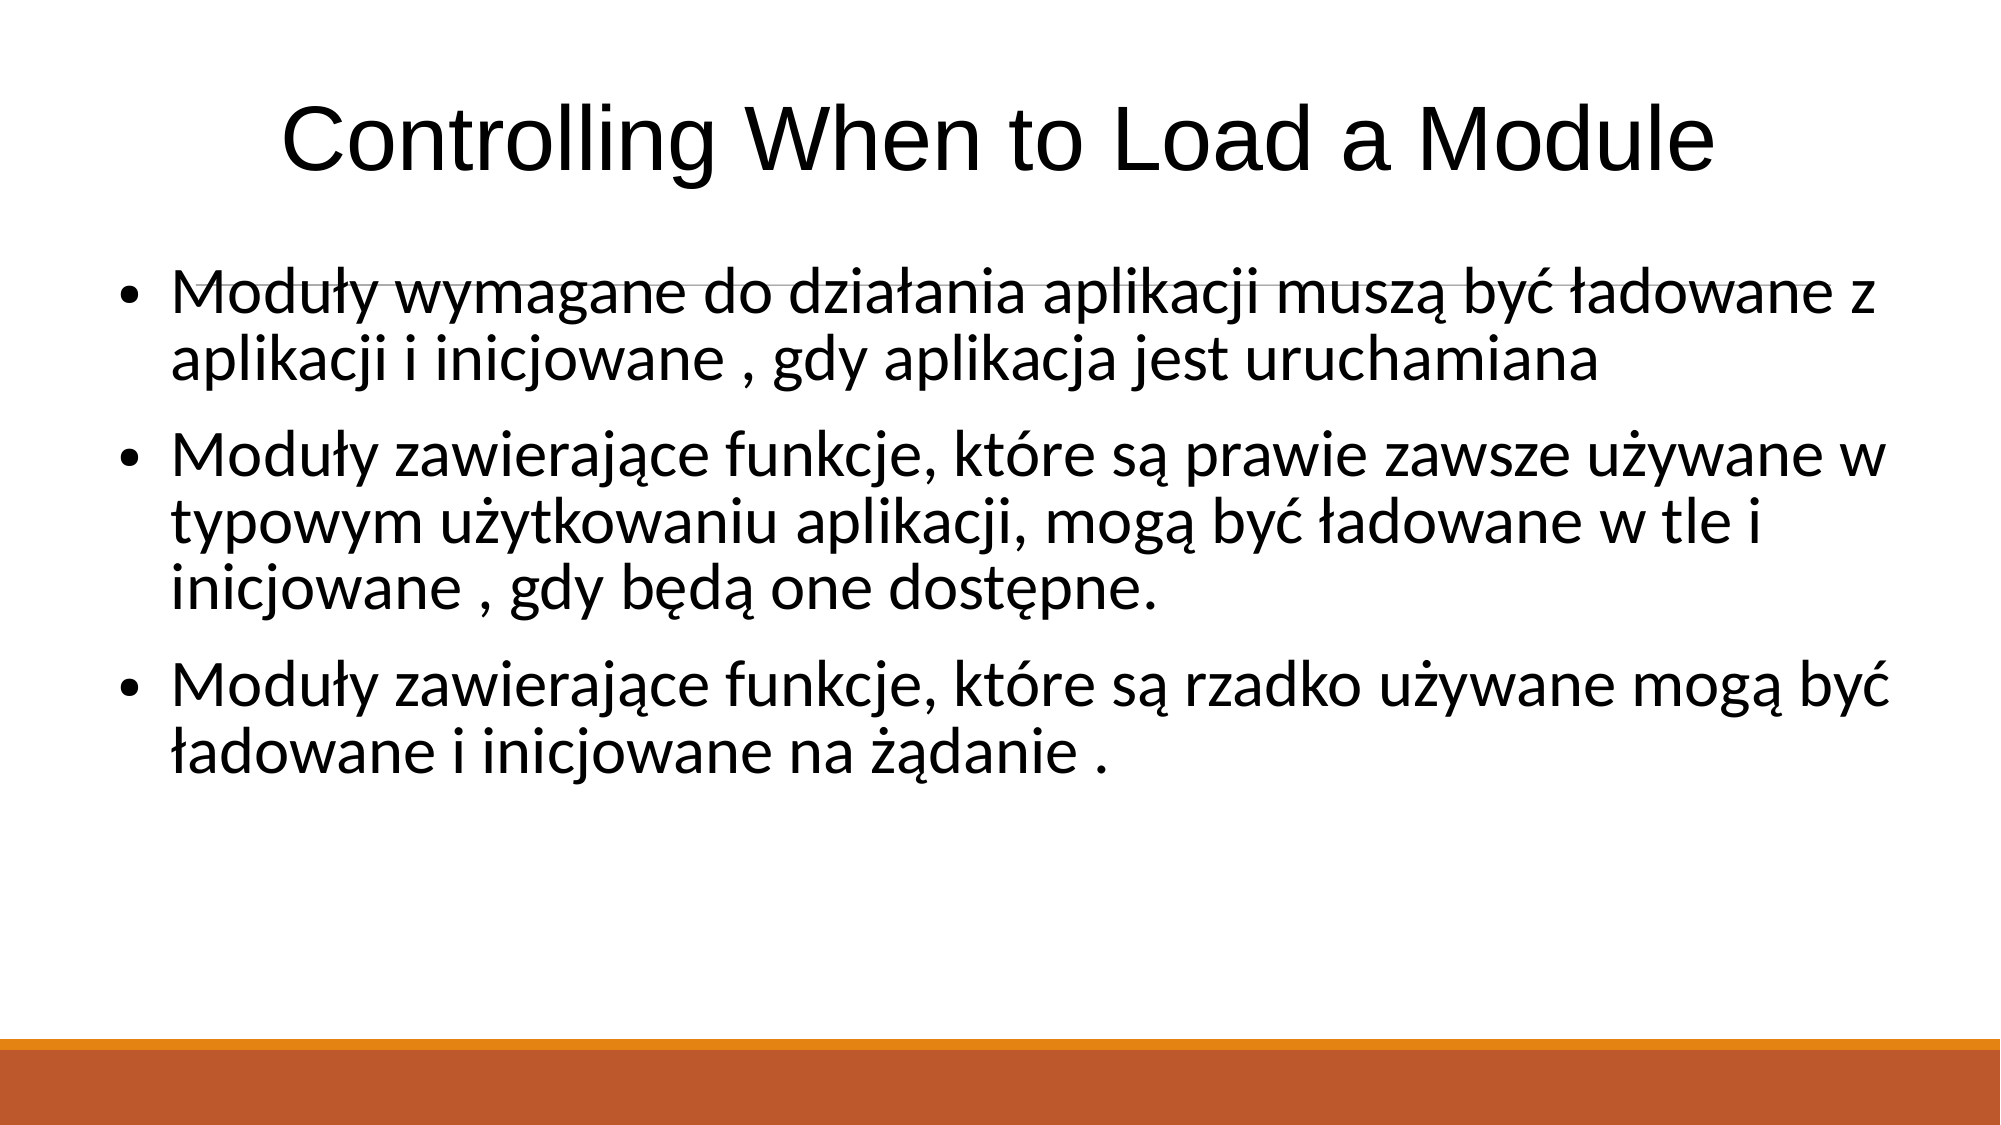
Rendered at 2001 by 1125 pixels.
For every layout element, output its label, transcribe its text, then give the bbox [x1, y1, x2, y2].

title Controlling When to Load a Module [99, 44, 1900, 233]
list Moduły wymagane do działania aplikacji muszą być ładowane z aplikacji i inicjowane , gdy aplikacja jest uruchamiana Moduły zawierające funkcje, które są prawie zawsze używane w typowym użytkowaniu aplikacji, mogą być ładowane w tle i inicjowane , gdy będą one dostępne. Moduły zawierające funkcje, które są rzadko używane mogą być ładowane i inicjowane na żądanie . [99, 263, 1900, 1006]
